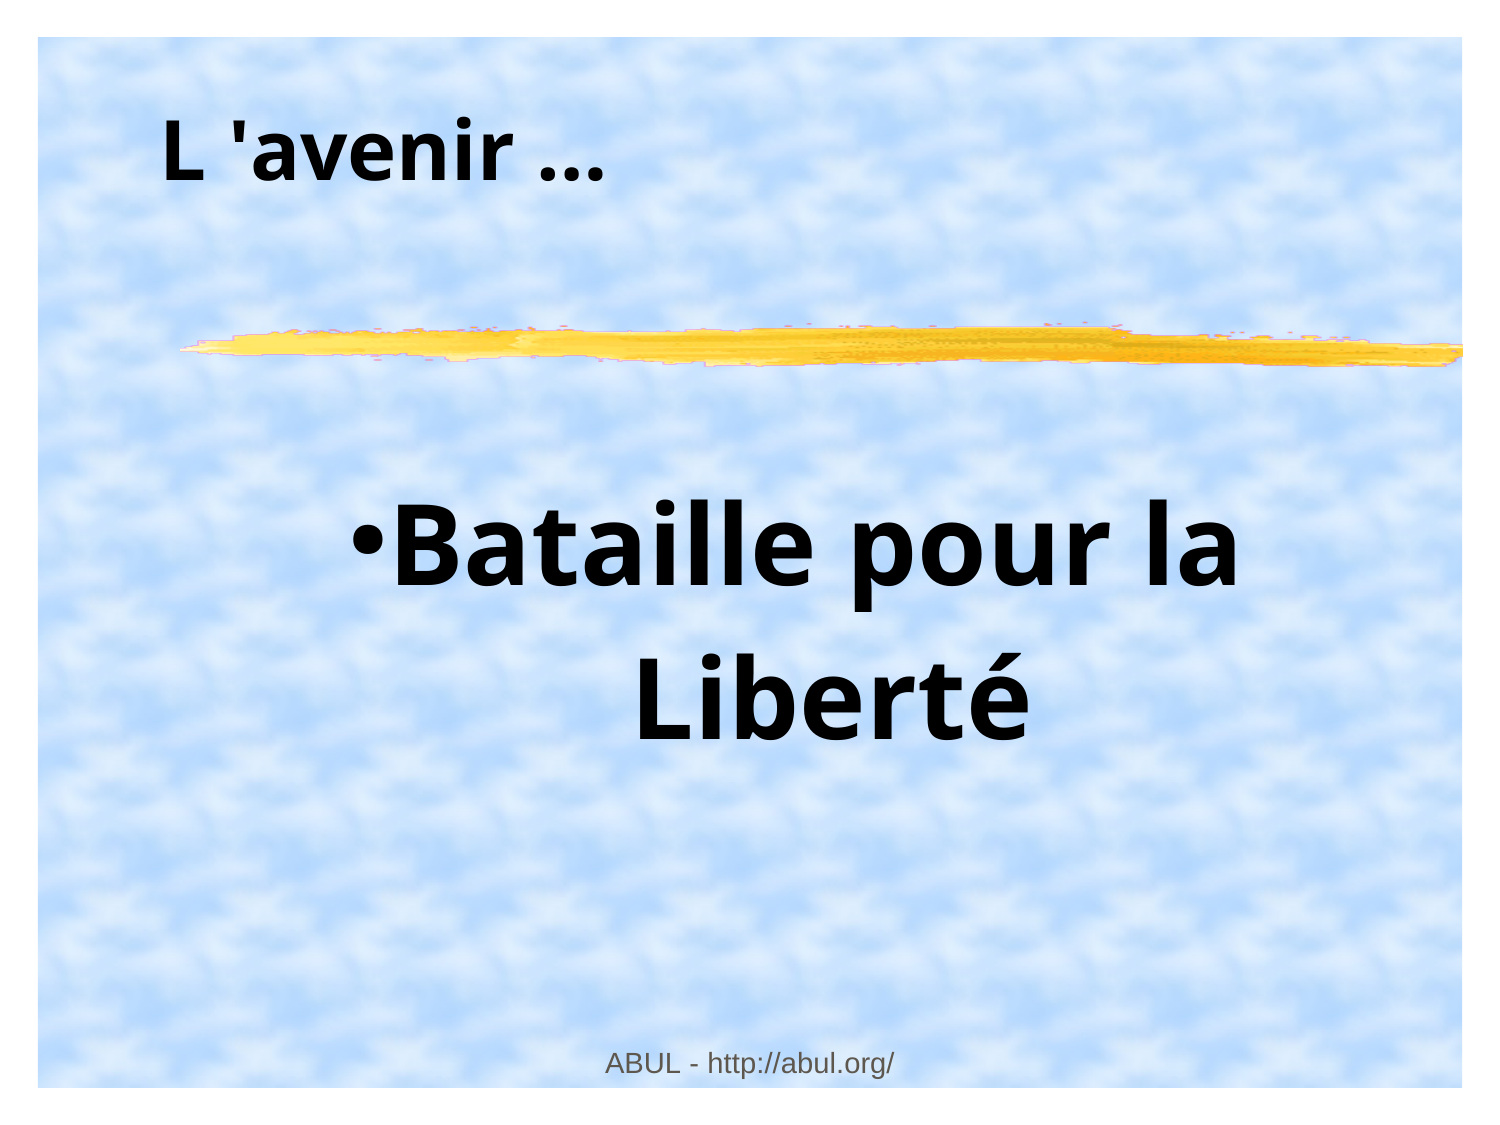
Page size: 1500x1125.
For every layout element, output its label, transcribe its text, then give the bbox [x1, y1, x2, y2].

picture [37, 37, 1463, 1088]
subtitle Bataille pour la Liberté [261, 479, 1261, 758]
title L 'avenir … [144, 60, 1356, 236]
